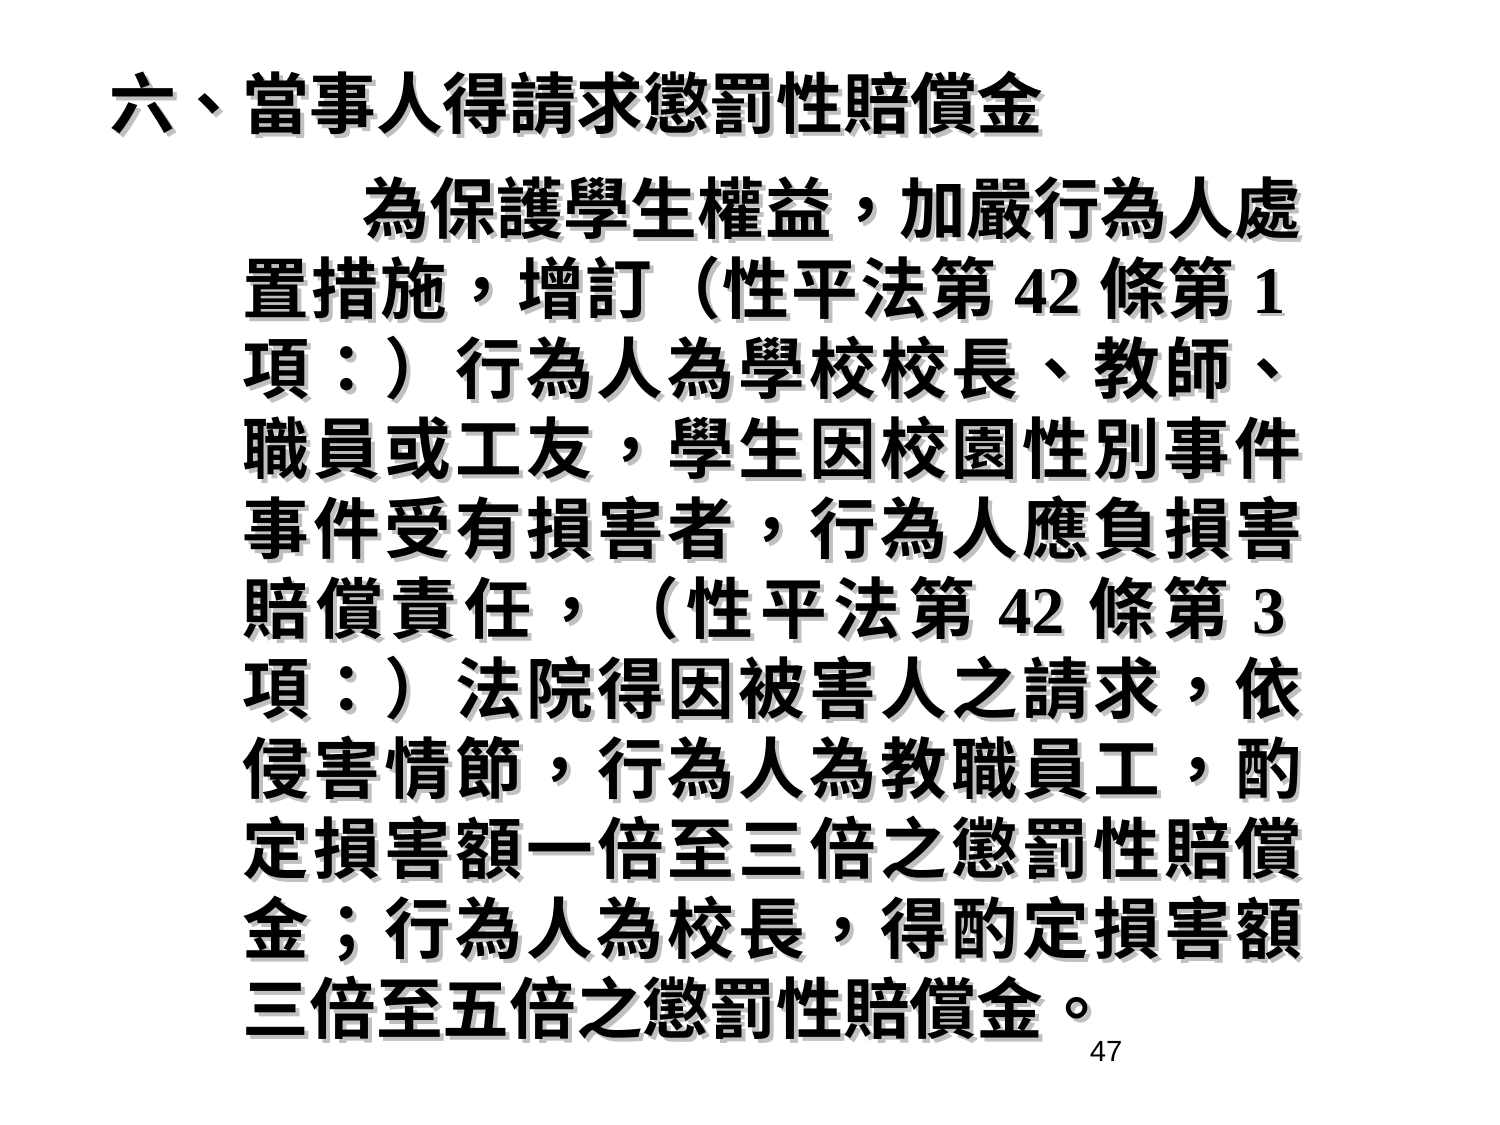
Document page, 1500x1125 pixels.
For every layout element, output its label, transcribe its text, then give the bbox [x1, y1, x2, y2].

text_box [1074, 1024, 1426, 1103]
text_box 六、當事人得請求懲罰性賠償金 為保護學生權益，加嚴行為人處置措施，增訂（性平法第42條第1項：）行為人為學校校長、教師、職員或工友，學生因校園性別事件事件受有損害者，行為人應負損害賠償責任，（性平法第42條第3項：）法院得因被害人之請求，依侵害情節，行為人為教職員工，酌定損害額一倍至三倍之懲罰性賠償金；行為人為校長，得酌定損害額三倍至五倍之懲罰性賠償金。 [94, 54, 1317, 973]
